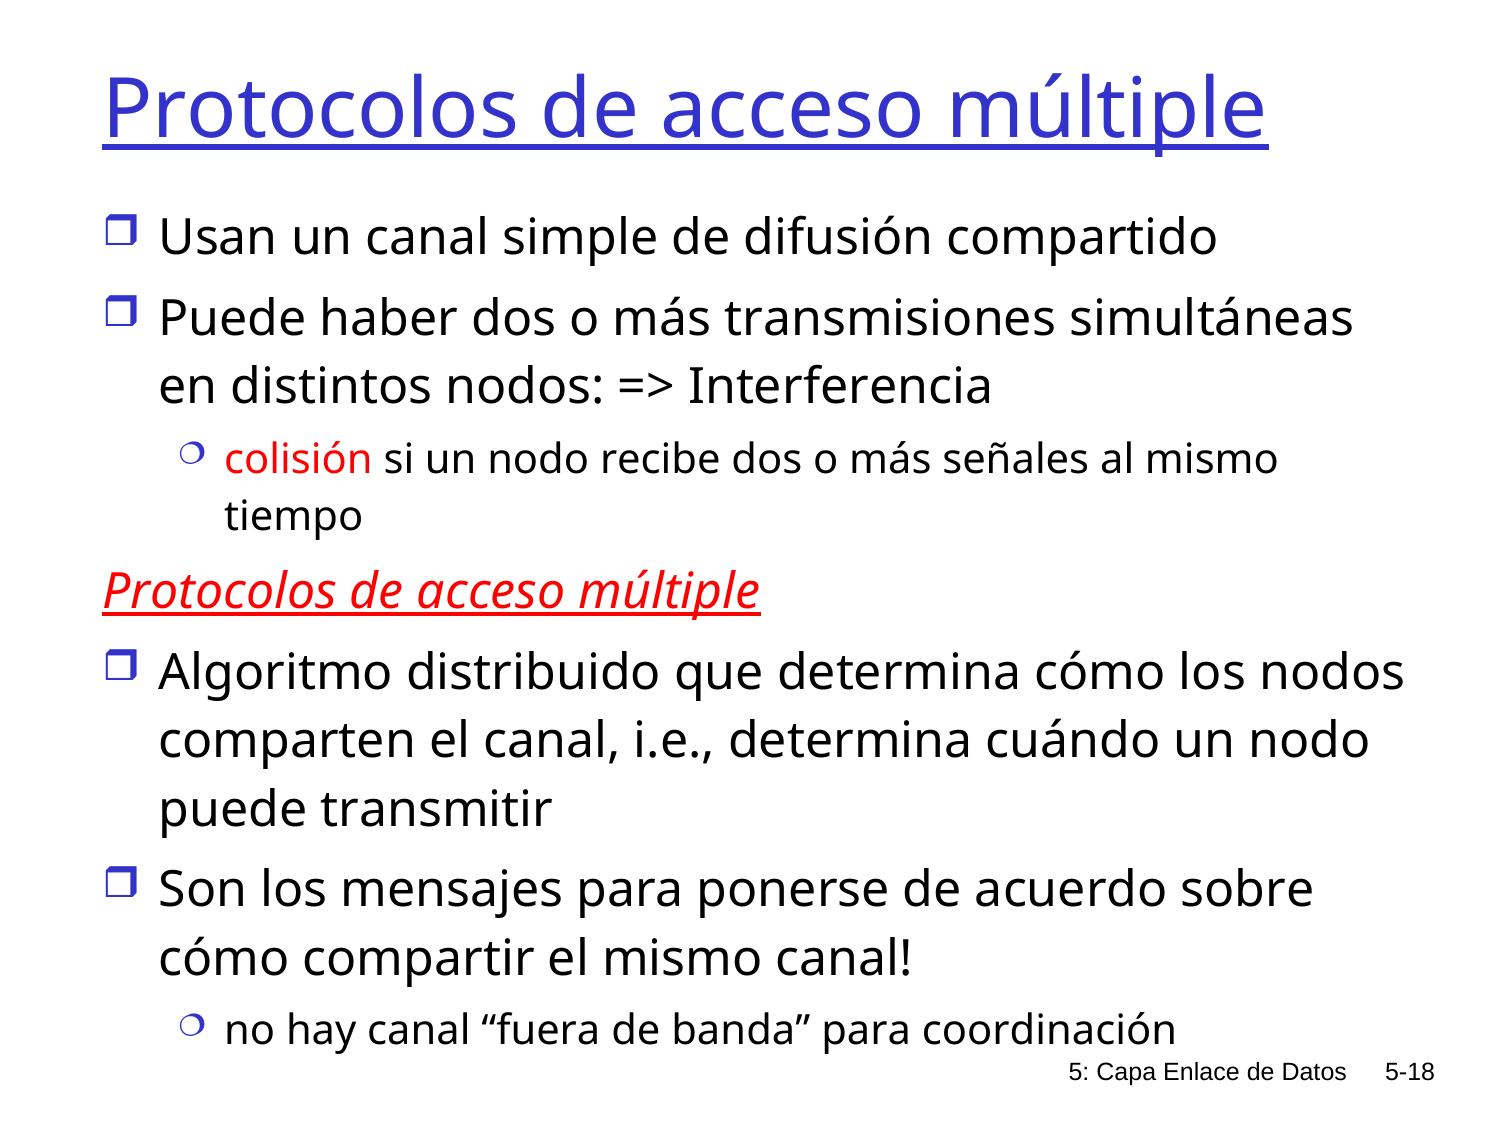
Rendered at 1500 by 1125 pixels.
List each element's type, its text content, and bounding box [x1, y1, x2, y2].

title Protocolos de acceso múltiple [87, 15, 1426, 193]
list Usan un canal simple de difusión compartido Puede haber dos o más transmisiones simultáneas en distintos nodos: => Interferencia colisión si un nodo recibe dos o más señales al mismo tiempo Protocolos de acceso múltiple Algoritmo distribuido que determina cómo los nodos comparten el canal, i.e., determina cuándo un nodo puede transmitir Son los mensajes para ponerse de acuerdo sobre cómo compartir el mismo canal! no hay canal “fuera de banda” para coordinación [87, 193, 1426, 1027]
